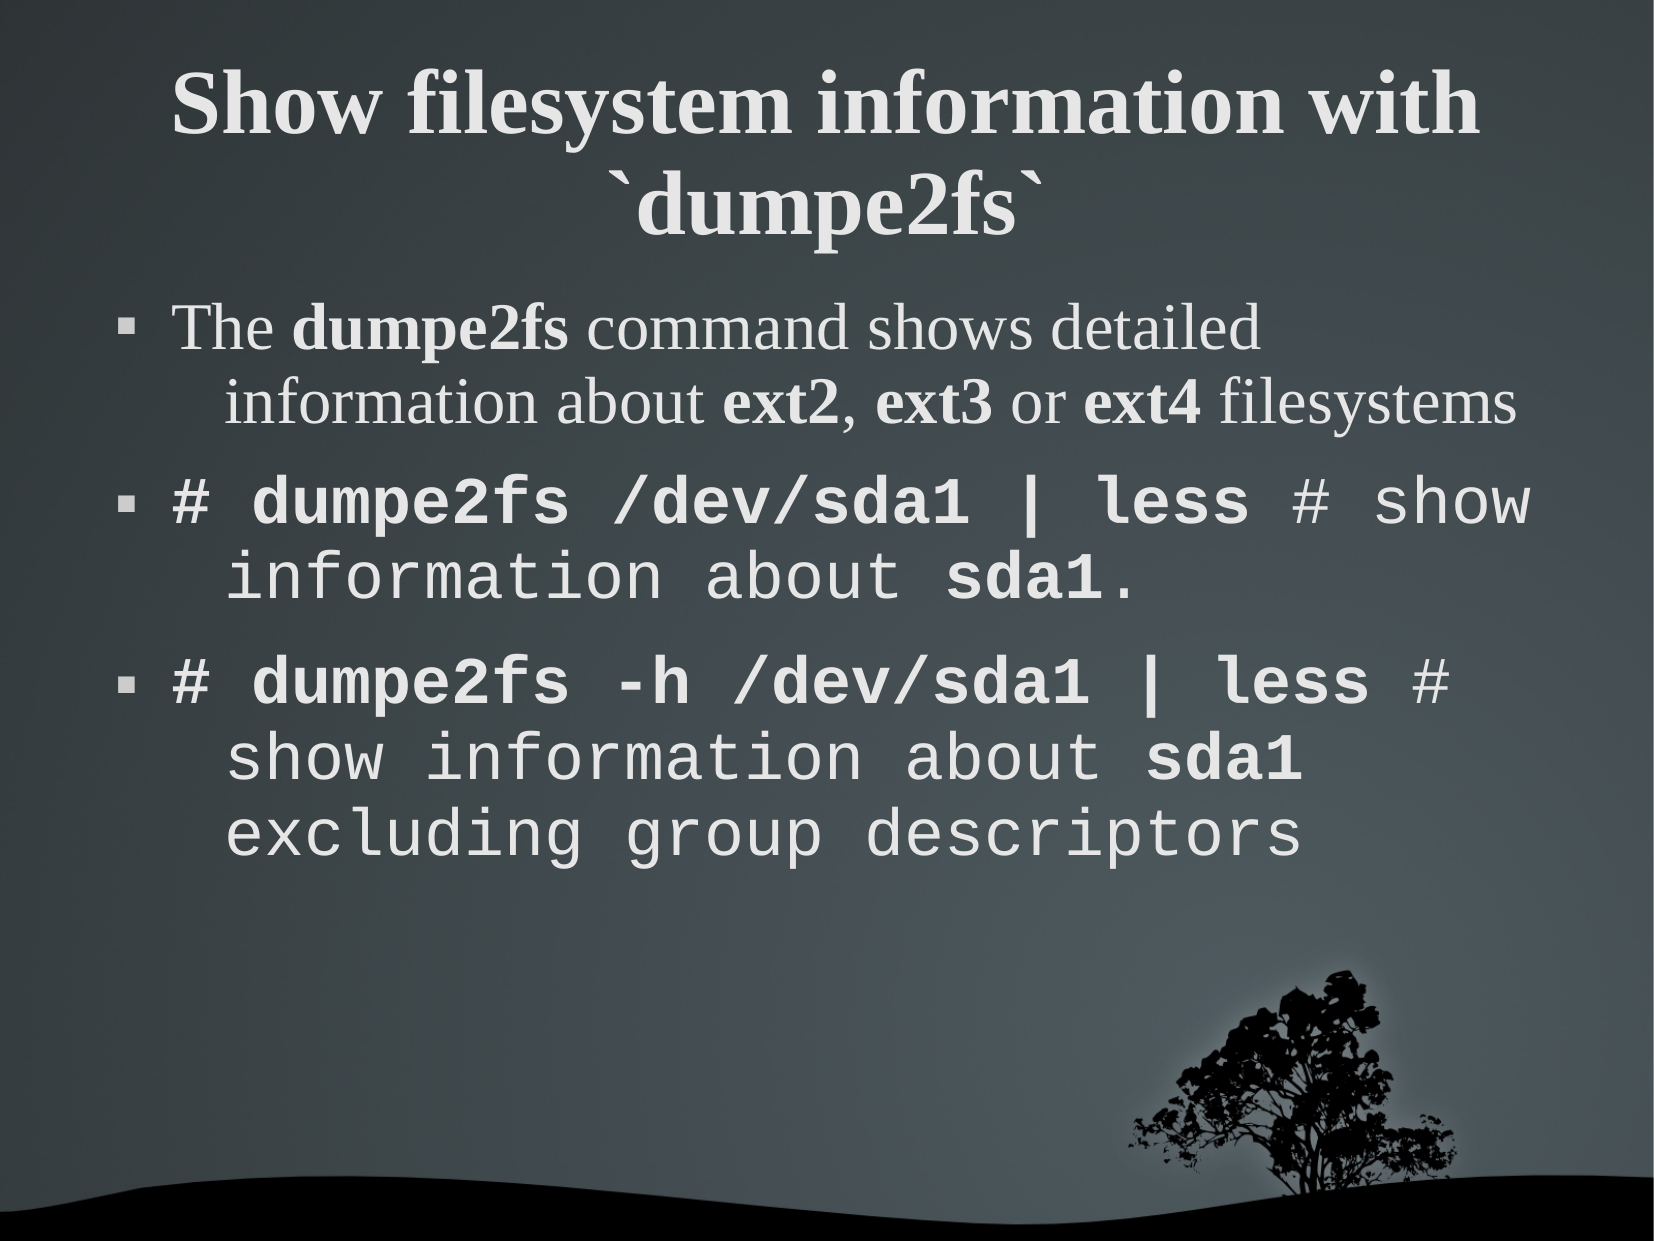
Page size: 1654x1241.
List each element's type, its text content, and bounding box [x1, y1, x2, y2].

title Show filesystem information with `dumpe2fs` [82, 33, 1571, 273]
picture [0, 0, 1654, 1241]
list The dumpe2fs command shows detailed information about ext2, ext3 or ext4 filesystems # dumpe2fs /dev/sda1 | less # show information about sda1. # dumpe2fs -h /dev/sda1 | less # show information about sda1 excluding group descriptors [82, 290, 1571, 1109]
